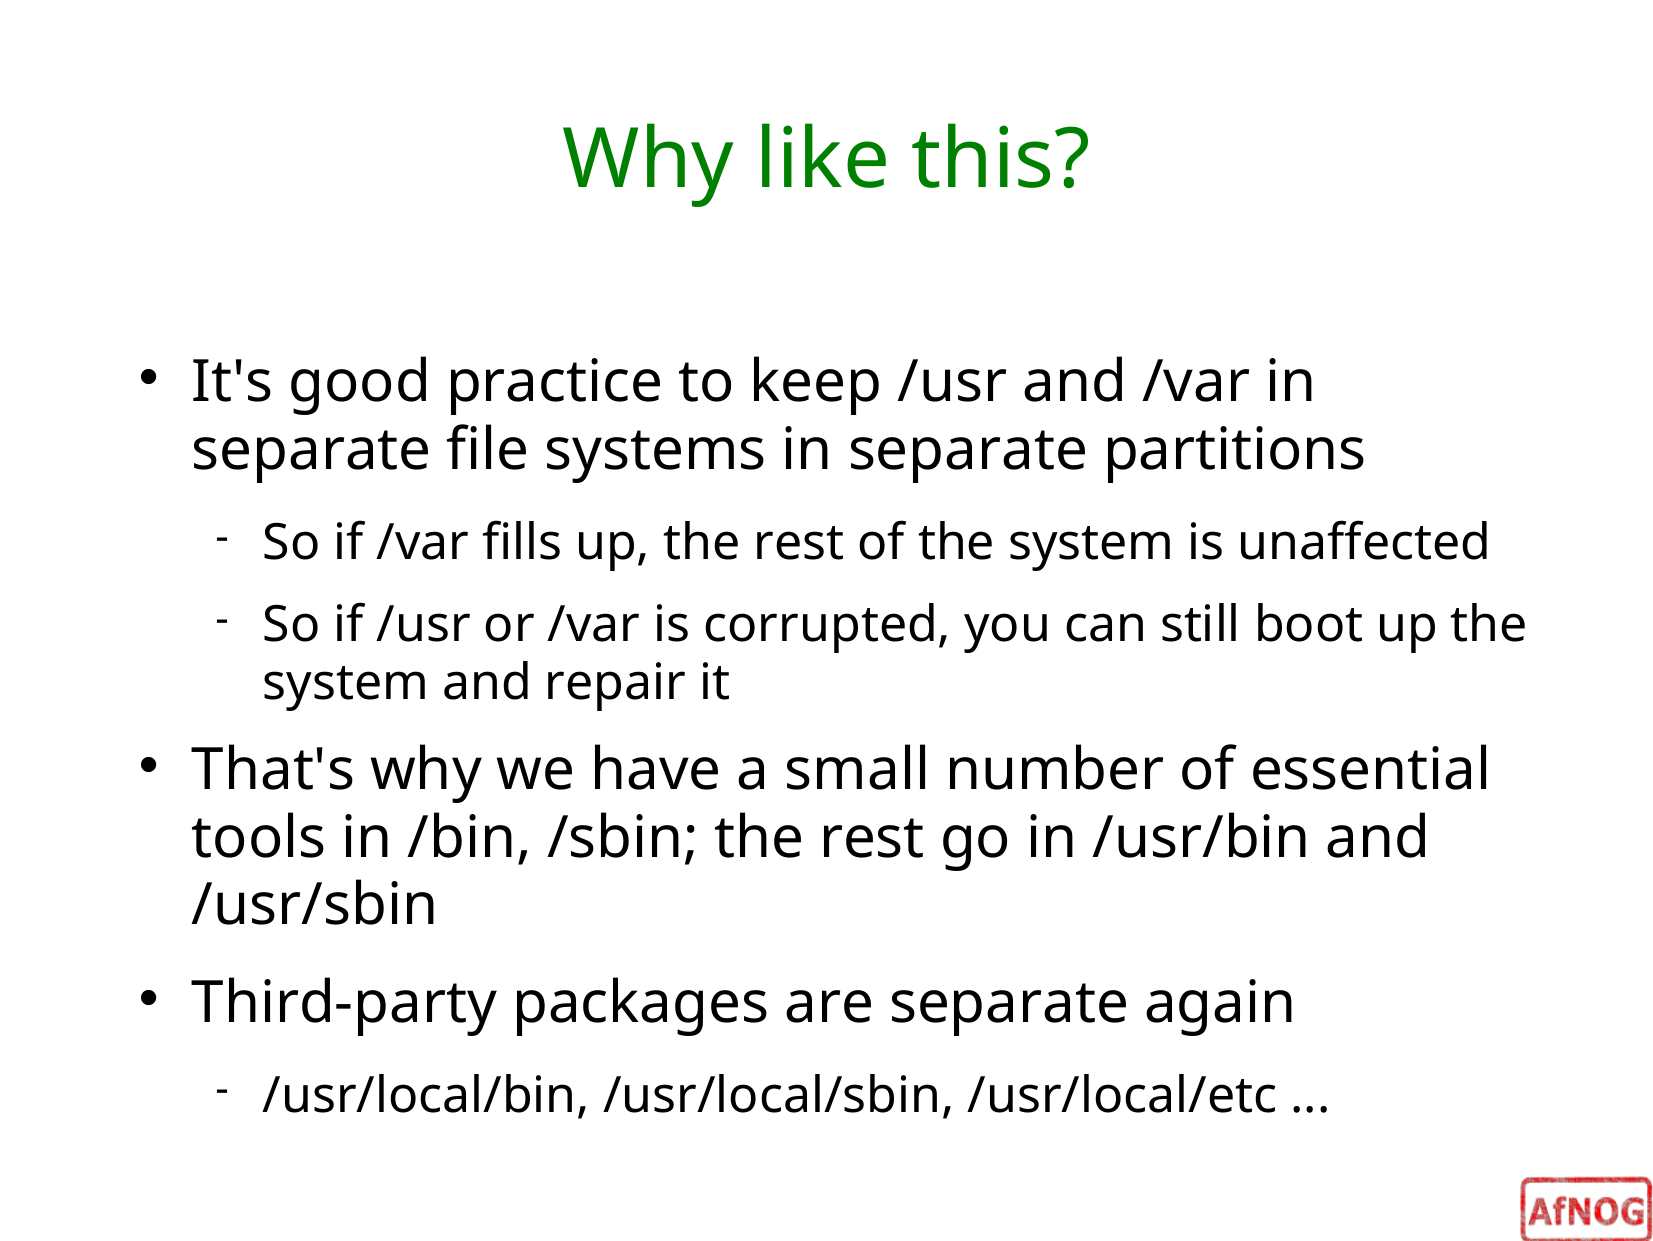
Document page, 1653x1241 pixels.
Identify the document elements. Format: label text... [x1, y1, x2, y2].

text_box It's good practice to keep /usr and /var in separate file systems in separate partitions So if /var fills up, the rest of the system is unaffected So if /usr or /var is corrupted, you can still boot up the system and repair it That's why we have a small number of essential tools in /bin, /sbin; the rest go in /usr/bin and /usr/sbin Third-party packages are separate again /usr/local/bin, /usr/local/sbin, /usr/local/etc ... [121, 344, 1533, 1127]
text_box Why like this? [121, 73, 1533, 241]
picture [1519, 1175, 1653, 1241]
